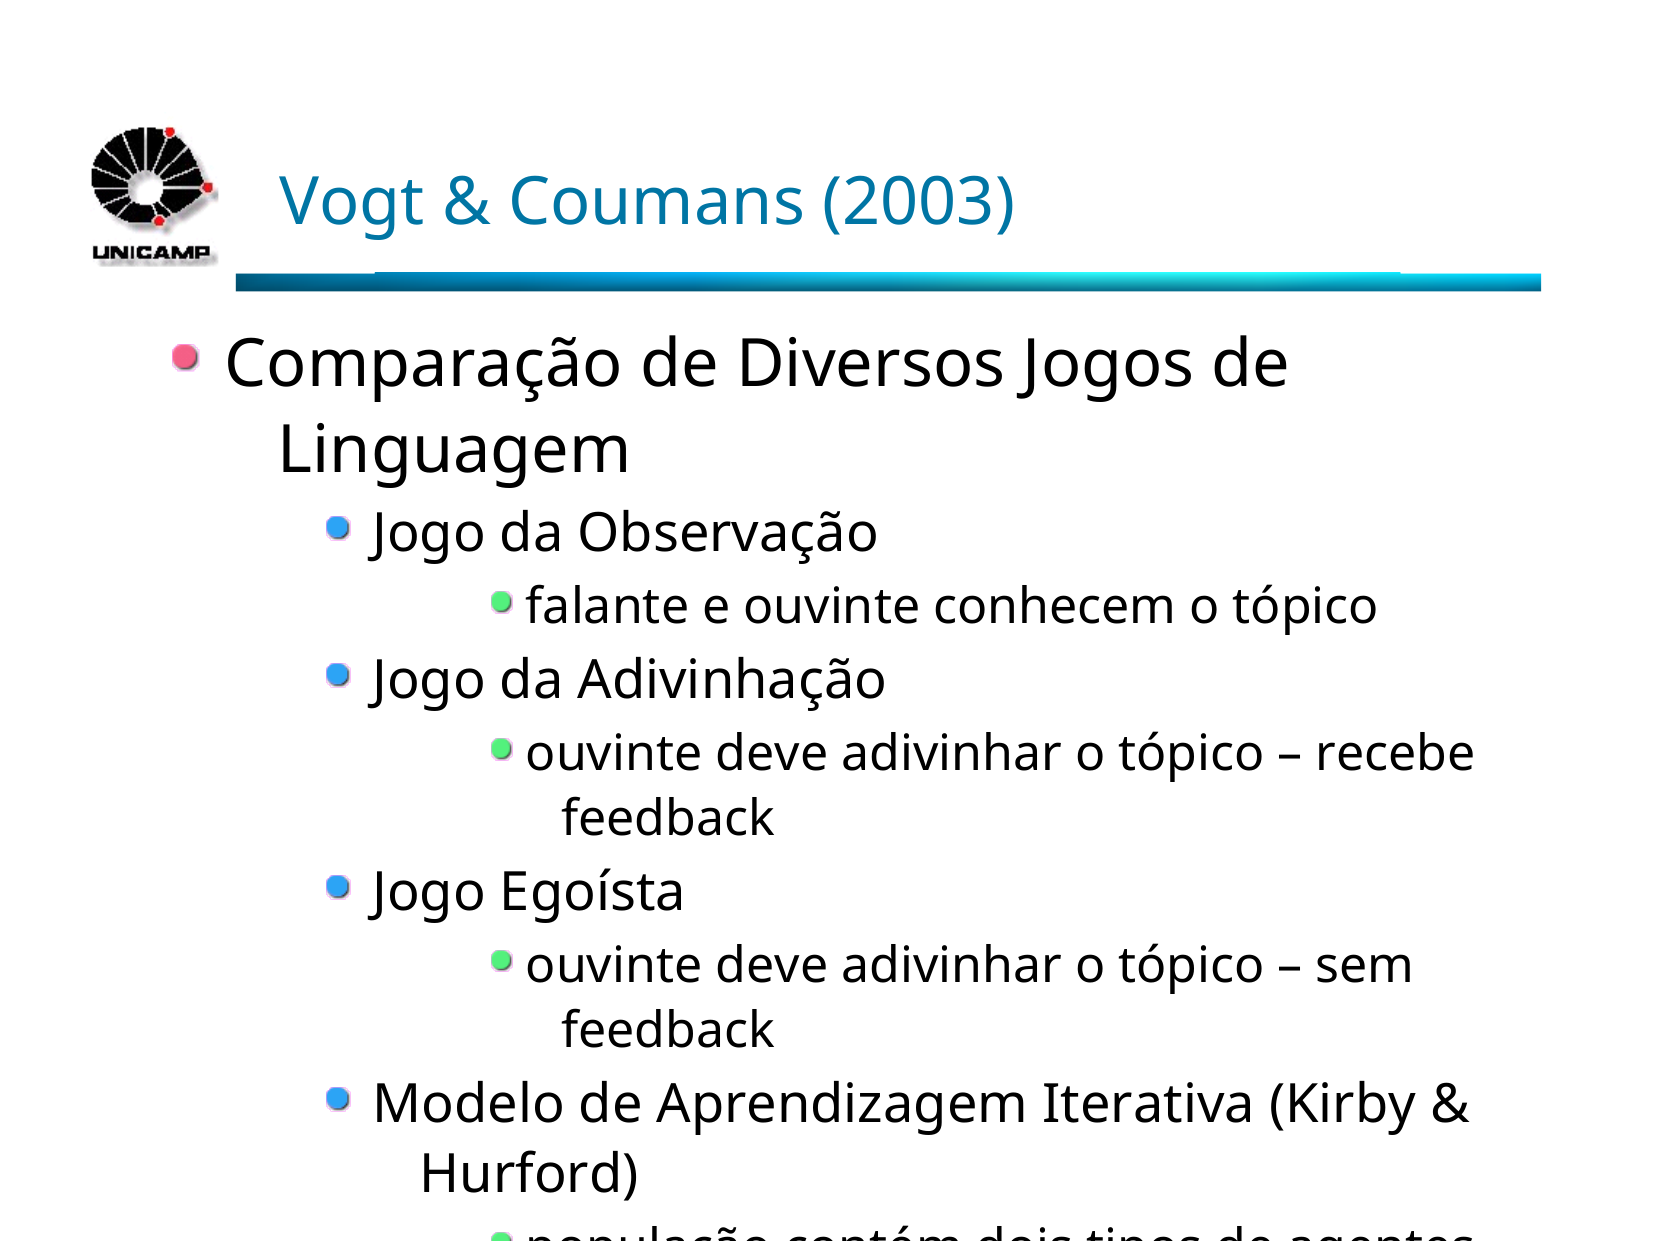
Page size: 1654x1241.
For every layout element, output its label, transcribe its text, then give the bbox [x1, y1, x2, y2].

picture [125, 272, 1654, 295]
title Vogt & Coumans (2003) [264, 27, 1534, 250]
picture [490, 1231, 514, 1241]
list Comparação de Diversos Jogos de Linguagem Jogo da Observação falante e ouvinte conhecem o tópico Jogo da Adivinhação ouvinte deve adivinhar o tópico – recebe feedback Jogo Egoísta ouvinte deve adivinhar o tópico – sem feedback Modelo de Aprendizagem Iterativa (Kirby & Hurford) população contém dois tipos de agentes adultos e aprendizes pode ser aplicado a cada um dos jogos anteriores [121, 309, 1534, 1198]
